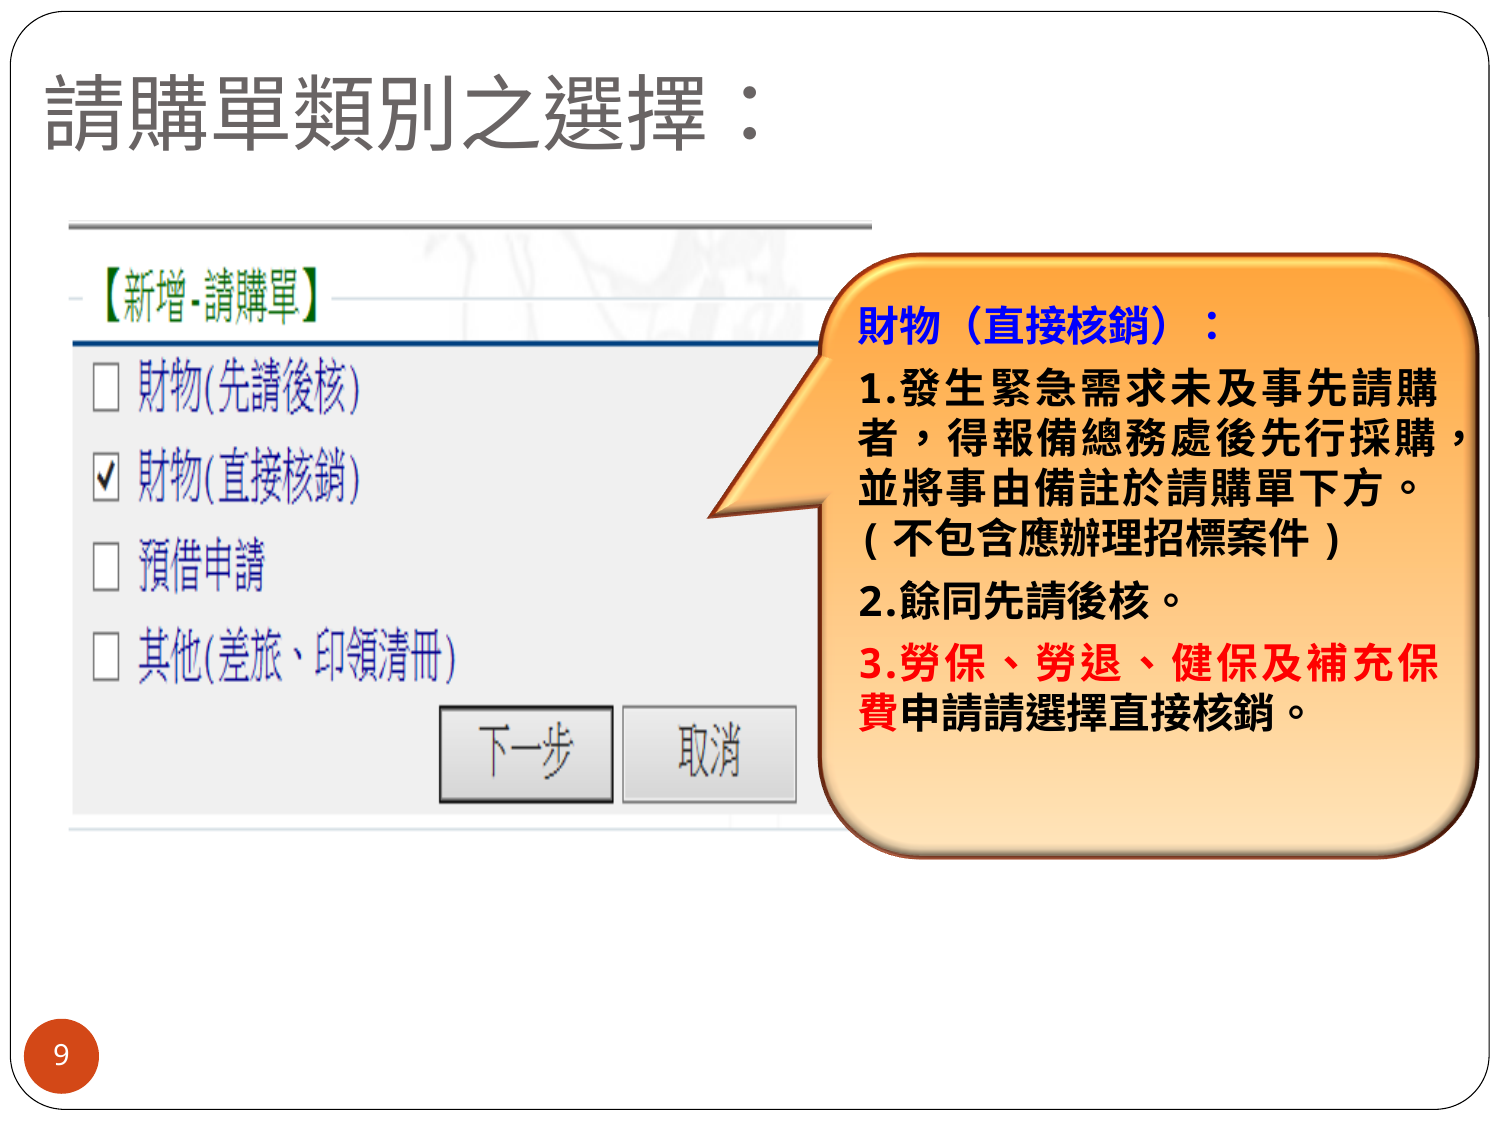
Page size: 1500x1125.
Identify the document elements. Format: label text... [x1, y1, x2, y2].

text_box 請購單類別之選擇： [35, 45, 786, 176]
picture [68, 220, 1481, 861]
text_box [23, 1018, 99, 1094]
text_box 財物（直接核銷）： 發生緊急需求未及事先請購者，得報備總務處後先行採購，並將事由備註於請購單下方。(不包含應辦理招標案件) 餘同先請後核。 勞保、勞退、健保及補充保費申請請選擇直接核銷。 [850, 284, 1447, 828]
